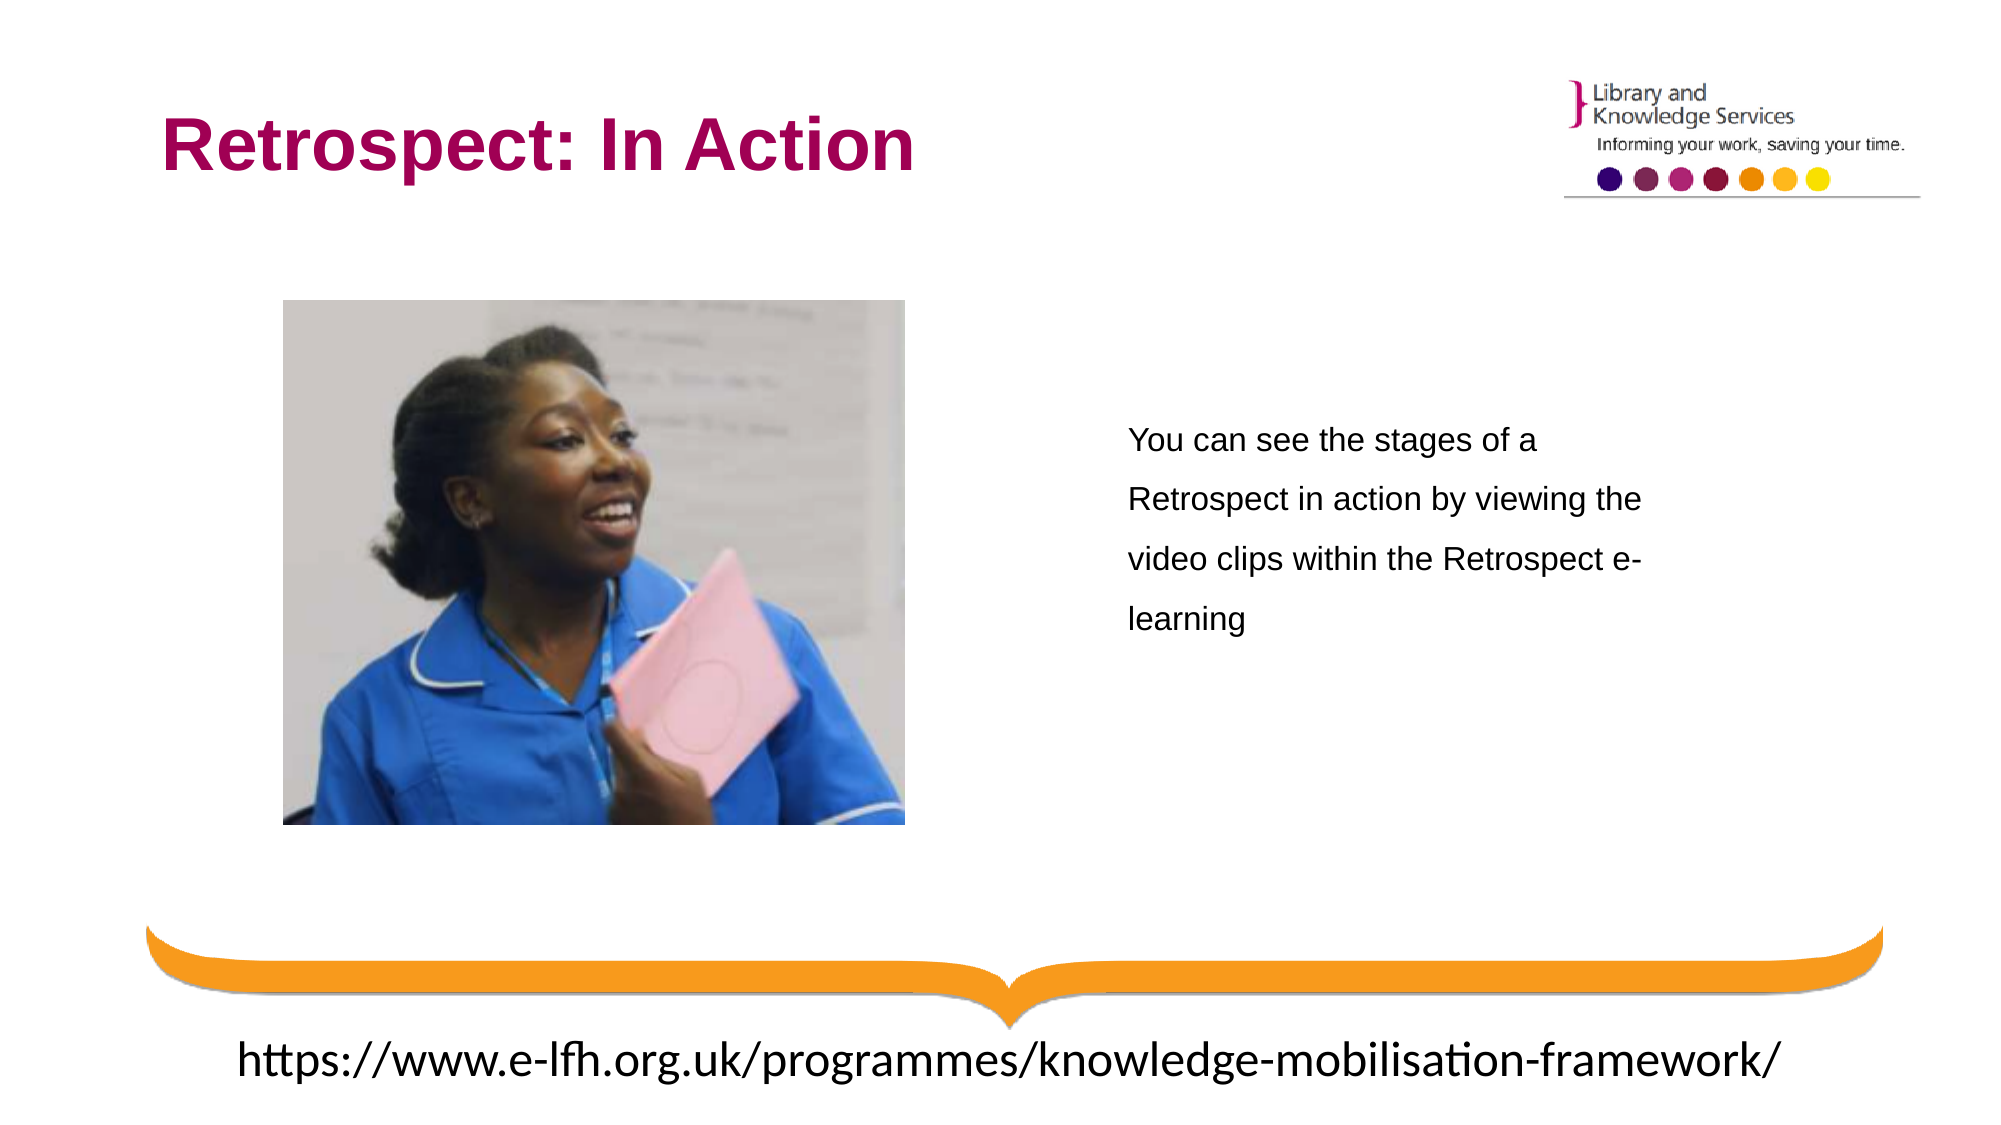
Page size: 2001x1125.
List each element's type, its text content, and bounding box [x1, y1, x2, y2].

text_box You can see the stages of a Retrospect in action by viewing the video clips within the Retrospect e-learning [1113, 390, 1696, 641]
picture [283, 300, 905, 825]
title Retrospect: In Action [146, 47, 1287, 195]
subtitle https://www.e-lfh.org.uk/programmes/knowledge-mobilisation-framework/ [175, 1026, 1855, 1125]
picture [146, 922, 1883, 1026]
picture [1564, 76, 1923, 196]
